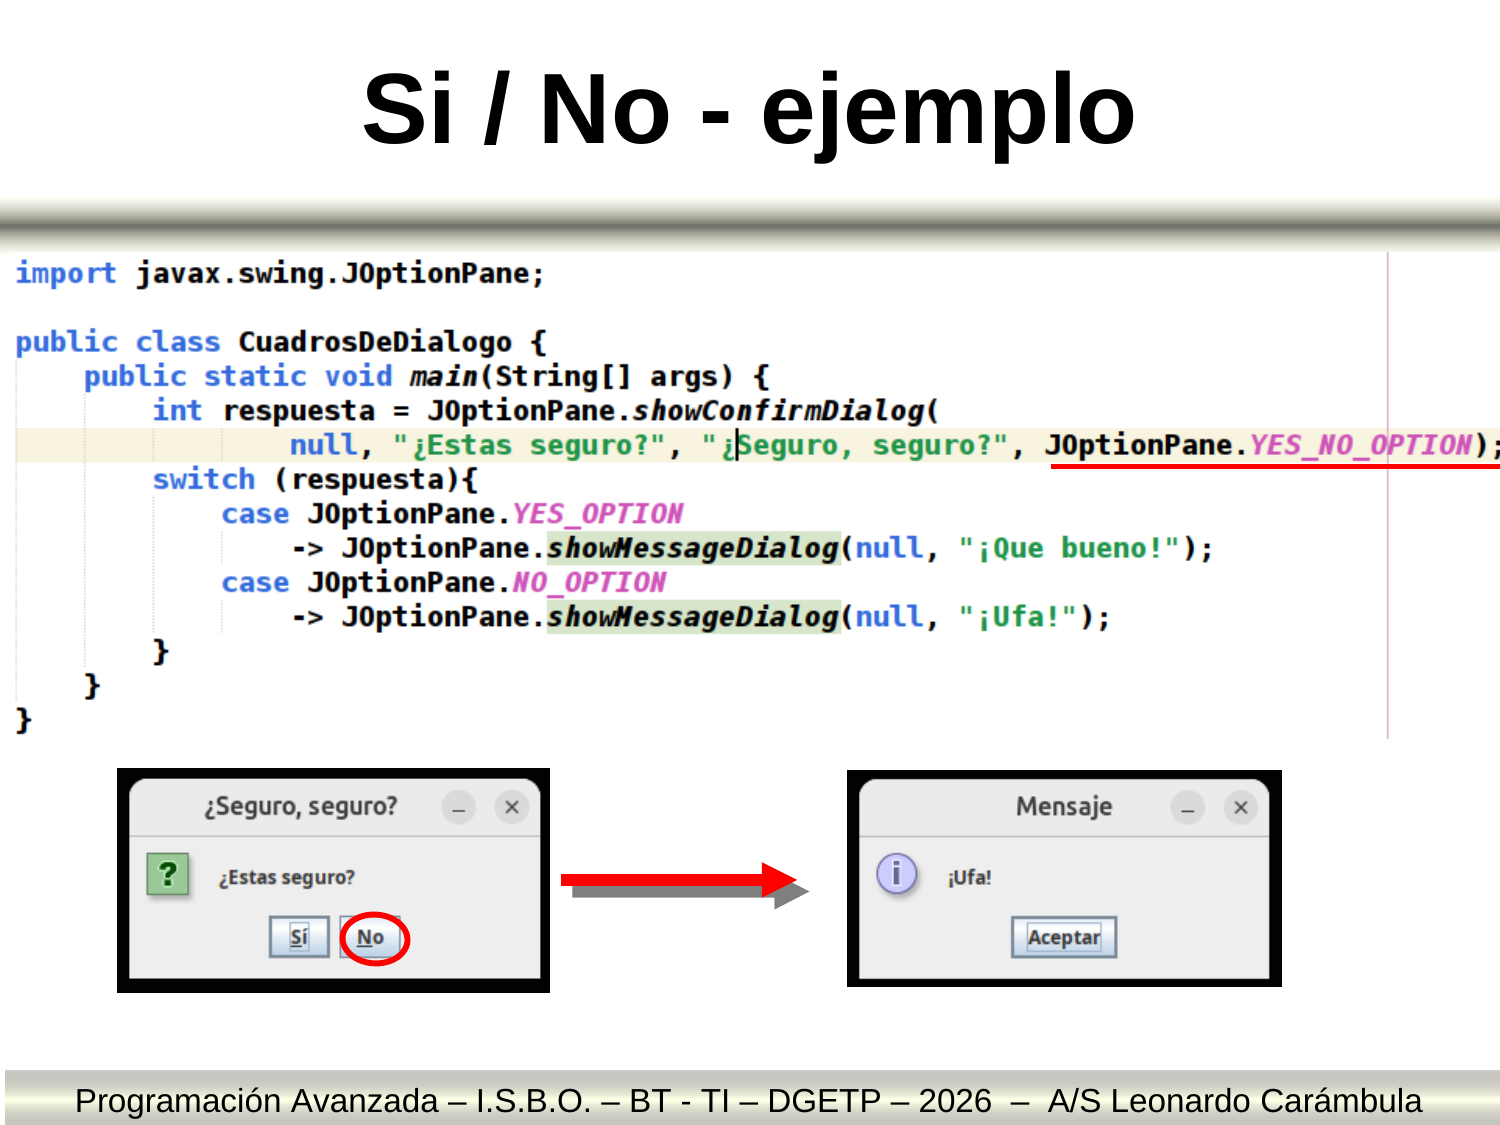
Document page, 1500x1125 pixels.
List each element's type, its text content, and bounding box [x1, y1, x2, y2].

picture [117, 768, 550, 993]
picture [11, 252, 1500, 739]
title Si / No - ejemplo [0, 9, 1500, 198]
picture [847, 770, 1282, 987]
